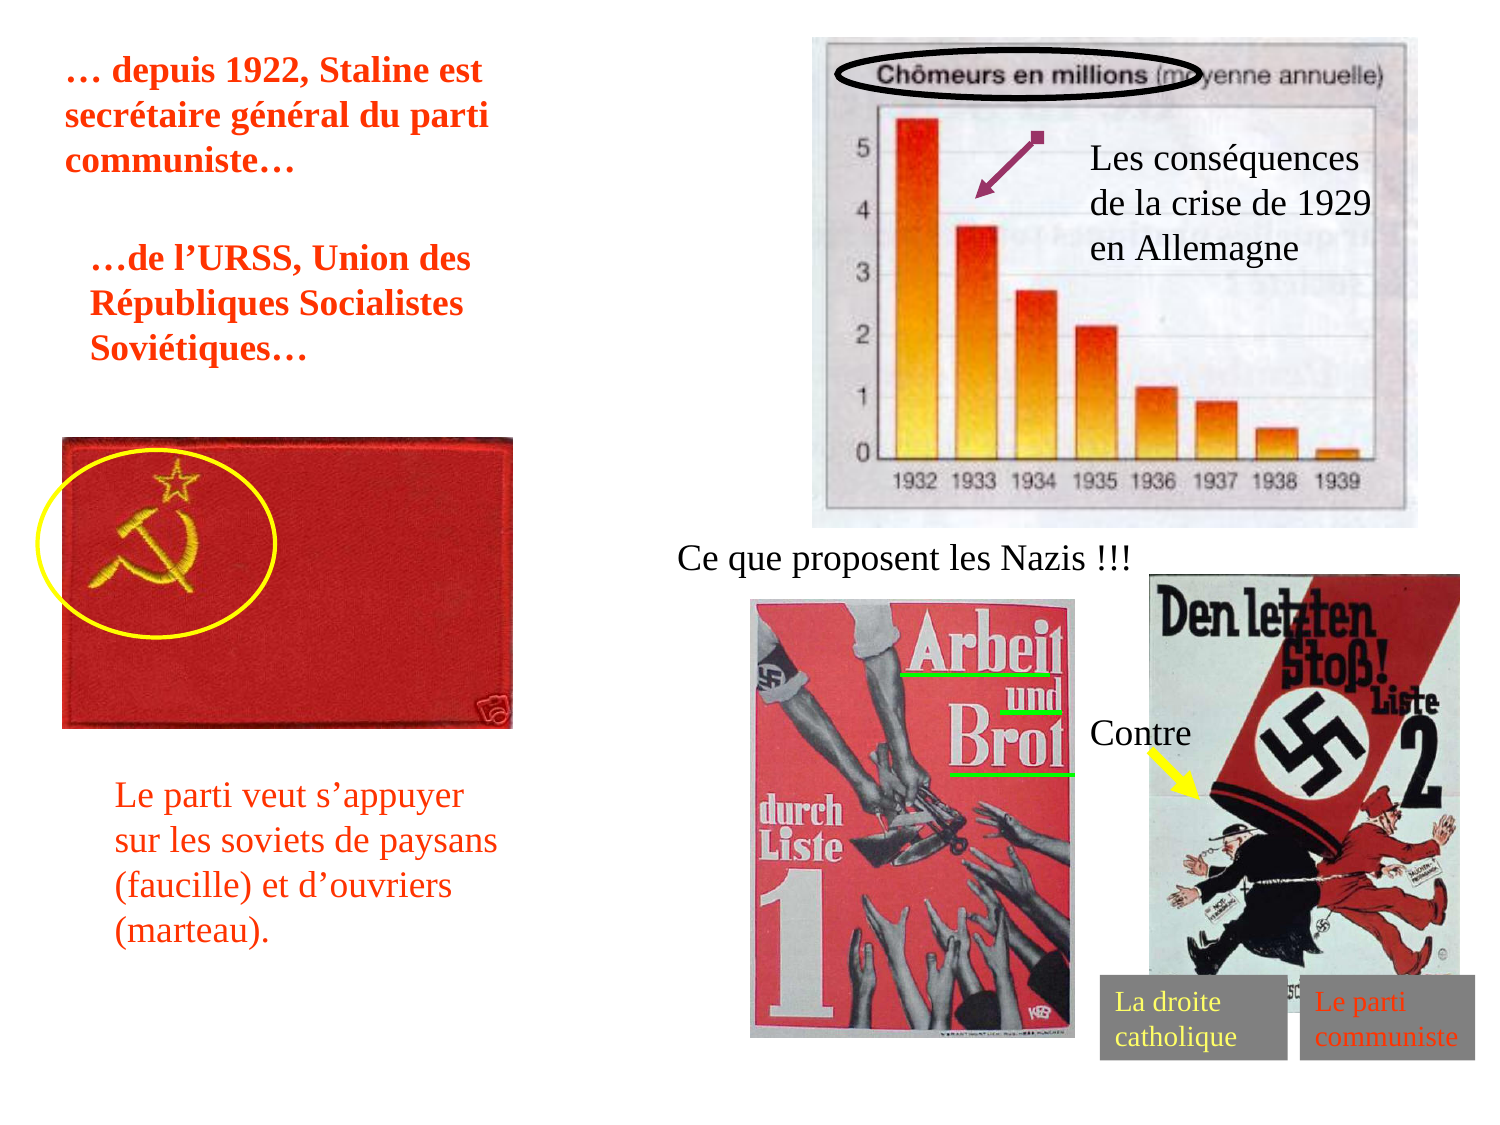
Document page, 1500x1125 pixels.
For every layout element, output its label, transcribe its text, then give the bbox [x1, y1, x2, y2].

text_box Les conséquences de la crise de 1929 en Allemagne [1074, 124, 1388, 276]
text_box …de l’URSS, Union des Républiques Socialistes Soviétiques… [74, 224, 501, 376]
text_box … depuis 1922, Staline est secrétaire général du parti communiste… [49, 37, 513, 188]
picture [1149, 574, 1460, 1013]
picture [812, 37, 1418, 528]
text_box La droite catholique [1099, 974, 1288, 1061]
text_box Le parti communiste [1299, 974, 1476, 1061]
picture [62, 453, 272, 635]
text_box Contre [1075, 687, 1220, 763]
text_box Le parti veut s’appuyer sur les soviets de paysans (faucille) et d’ouvriers (marteau). [99, 762, 526, 958]
picture [750, 599, 1075, 1038]
picture [62, 437, 513, 729]
text_box Ce que proposent les Nazis !!! [662, 524, 1149, 586]
